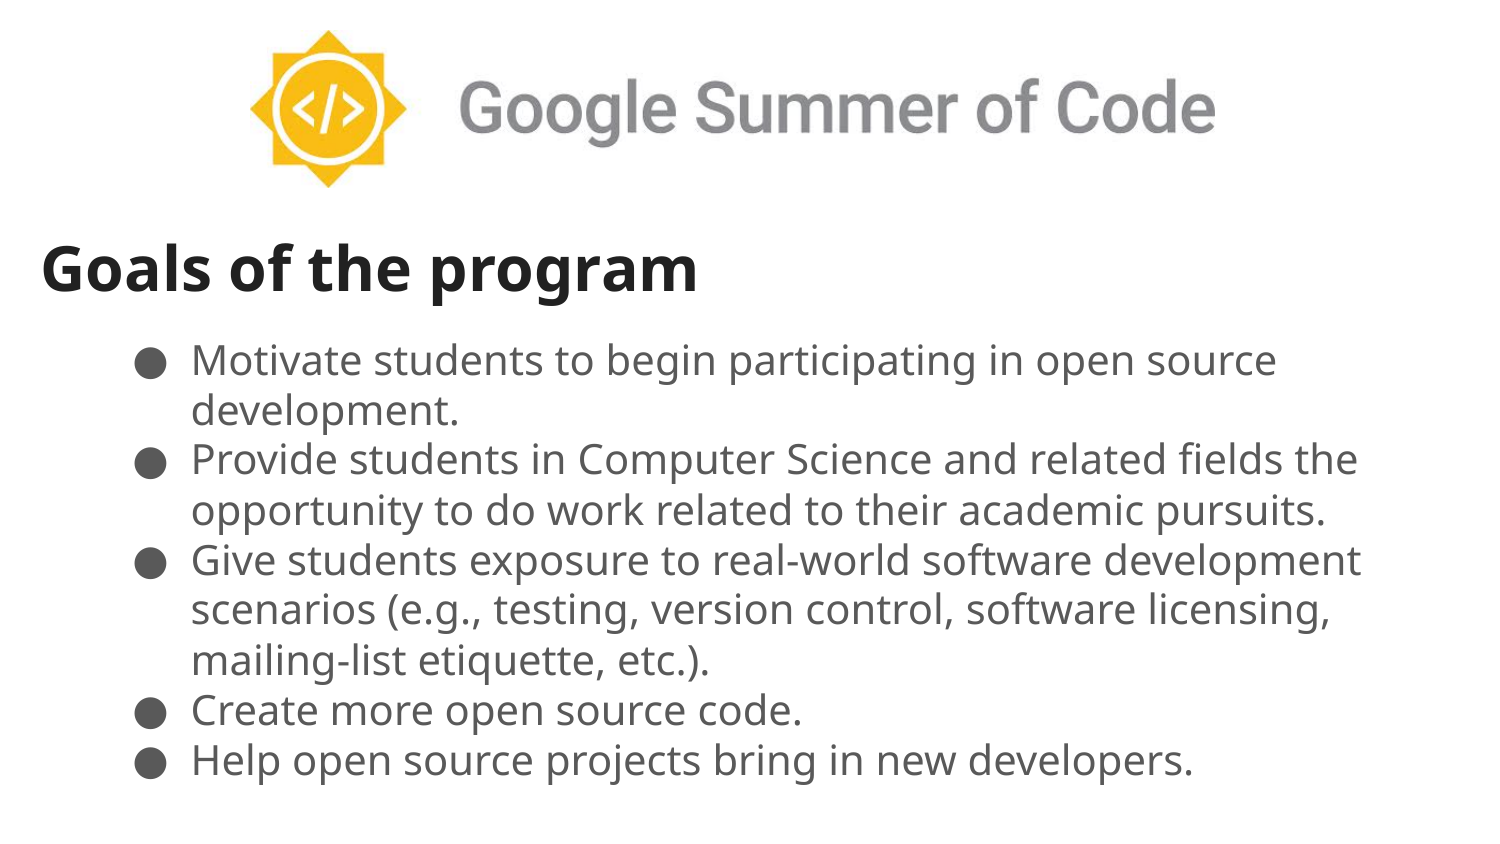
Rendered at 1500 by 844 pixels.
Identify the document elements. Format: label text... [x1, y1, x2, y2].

picture [250, 30, 1232, 188]
list Goals of the program Motivate students to begin participating in open source development. Provide students in Computer Science and related fields the opportunity to do work related to their academic pursuits. Give students exposure to real-world software development scenarios (e.g., testing, version control, software licensing, mailing-list etiquette, etc.). Create more open source code. Help open source projects bring in new developers. [25, 202, 1467, 798]
